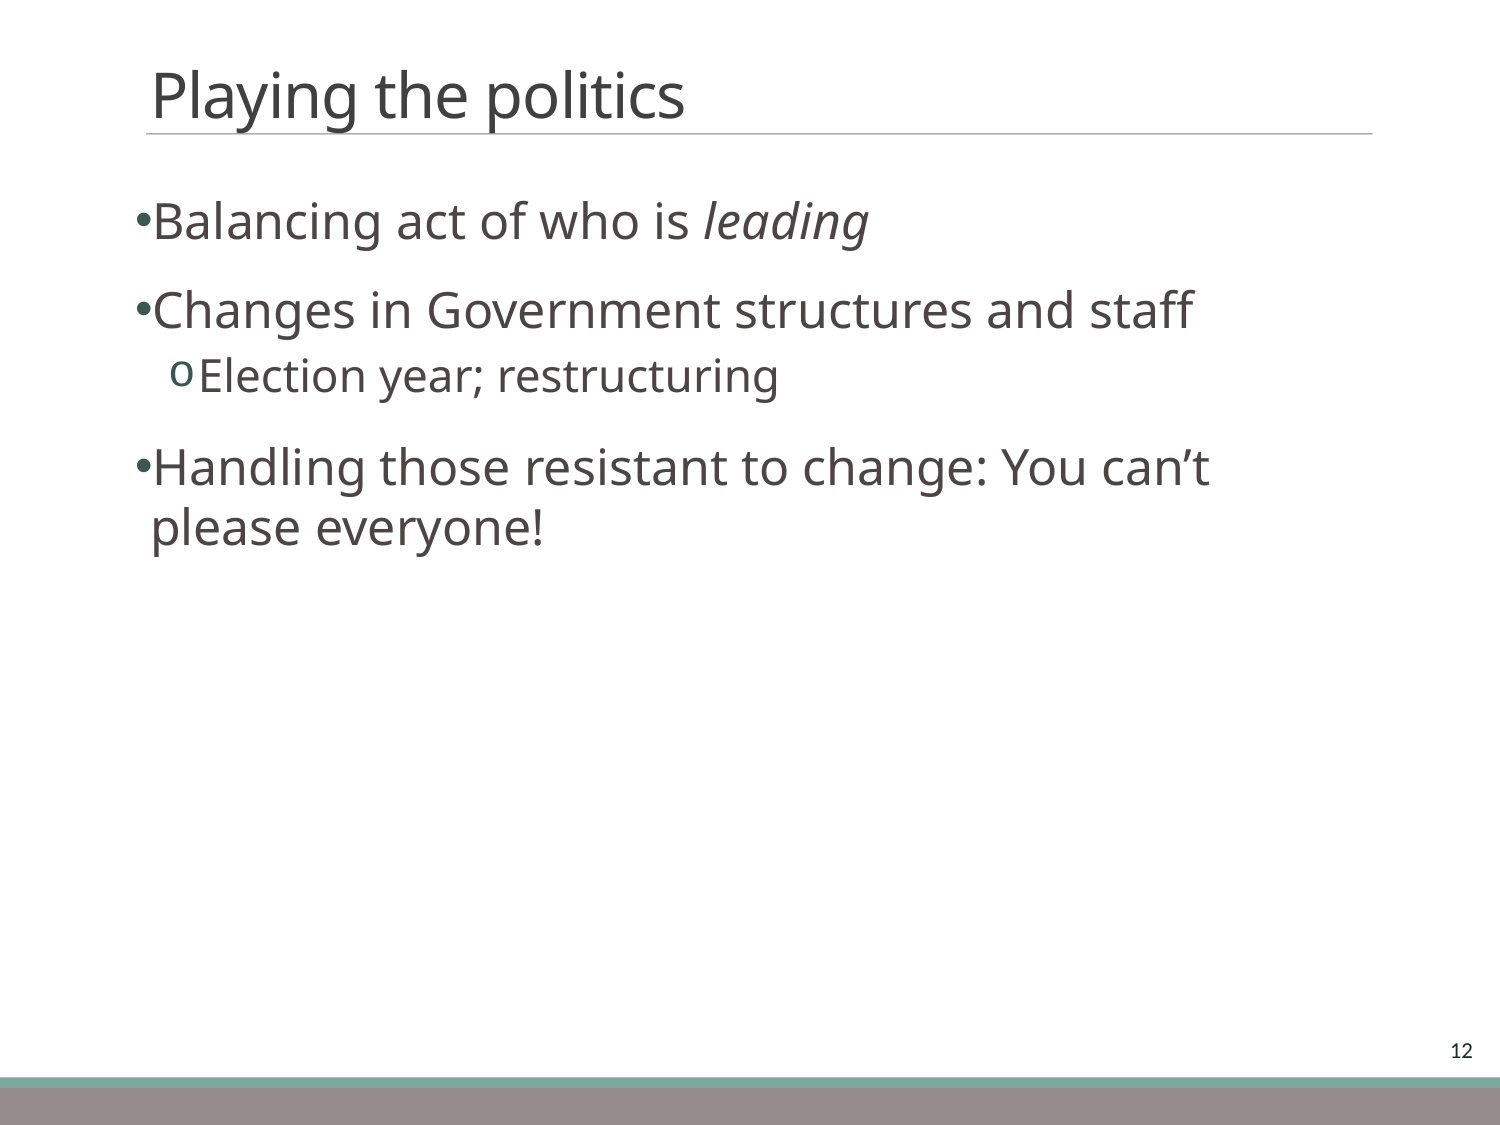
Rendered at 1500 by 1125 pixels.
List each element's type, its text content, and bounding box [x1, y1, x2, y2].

list Balancing act of who is leading Changes in Government structures and staff Election year; restructuring Handling those resistant to change: You can’t please everyone! [135, 181, 1373, 1024]
slide_number <number> [1403, 1023, 1489, 1077]
title Playing the politics [135, 47, 1373, 139]
